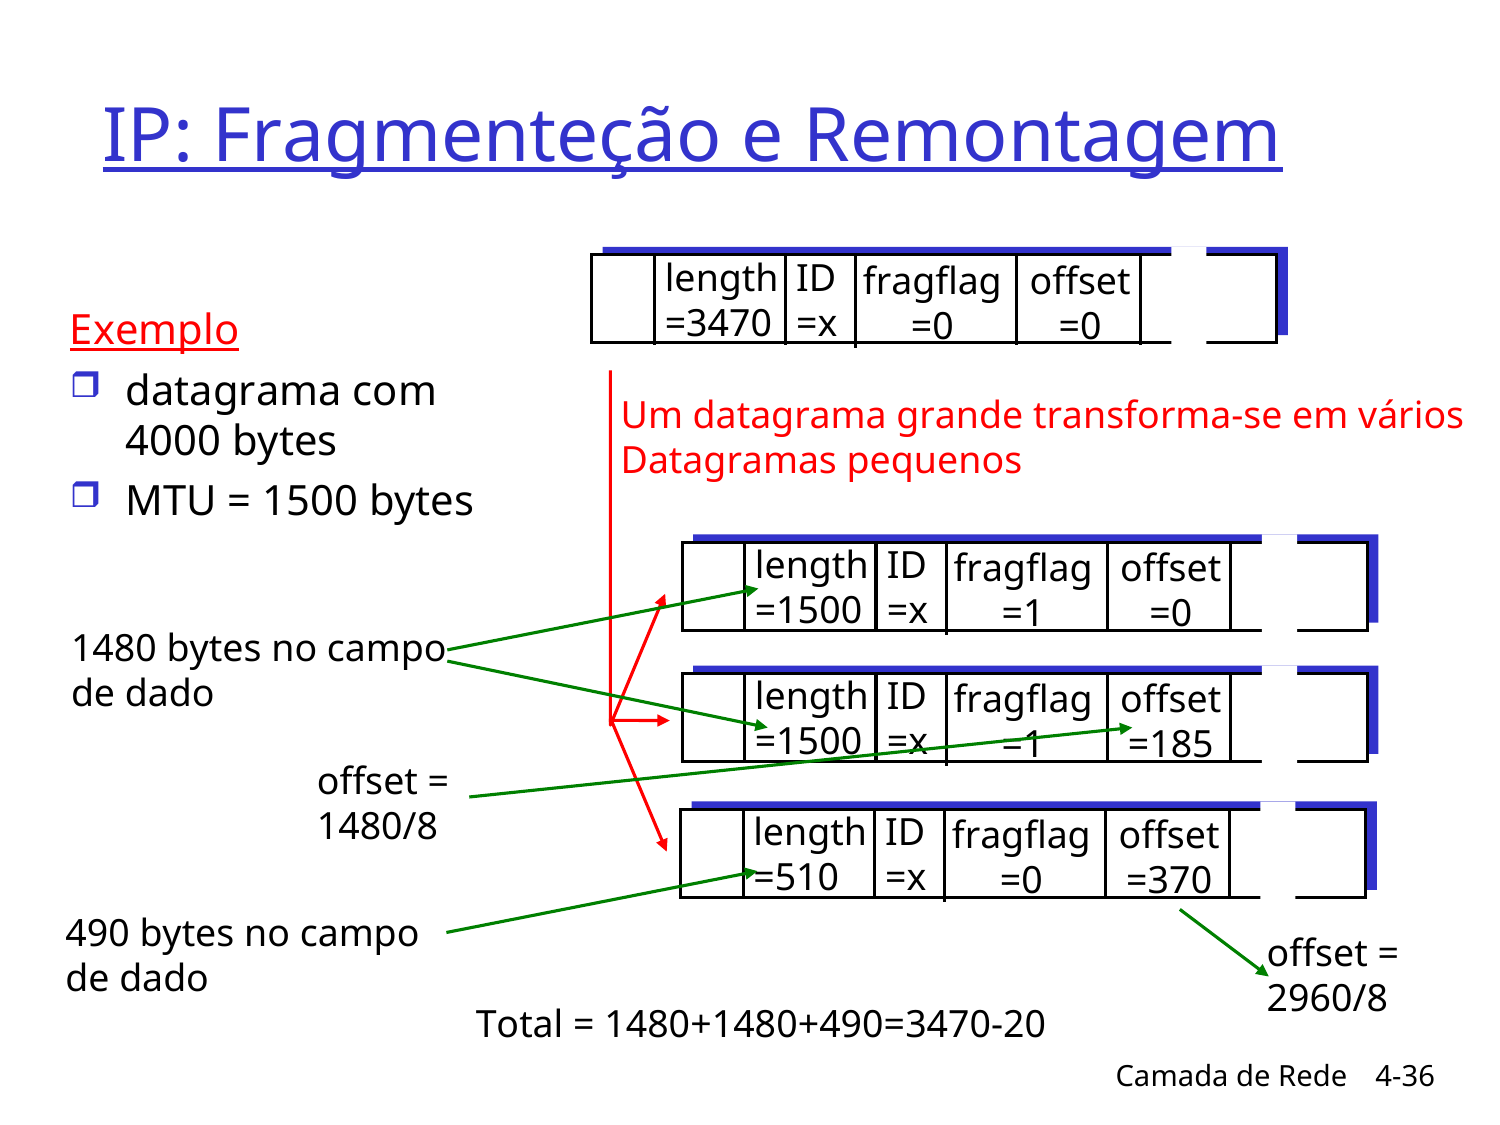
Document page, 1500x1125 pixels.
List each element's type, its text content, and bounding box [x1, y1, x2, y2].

text_box offset =370 [1106, 803, 1235, 910]
text_box [680, 877, 738, 898]
text_box [682, 665, 740, 719]
text_box 1480 bytes no campo de dado [56, 616, 472, 722]
text_box fragflag =1 [938, 732, 1108, 774]
text_box length =1500 [740, 664, 884, 766]
text_box offset =185 [1108, 667, 1237, 774]
text_box [944, 665, 1379, 764]
text_box offset =0 [1017, 248, 1146, 355]
text_box Total = 1480+1480+490=3470-20 [461, 992, 1062, 1053]
text_box ID =x [794, 245, 853, 352]
text_box 490 bytes no campo de dado [50, 901, 445, 1007]
text_box length =510 [738, 800, 883, 906]
text_box IP: Fragmenteção e Remontagem [87, 37, 1363, 225]
text_box offset = 2960/8 [1251, 921, 1415, 1027]
text_box fragflag =0 [937, 803, 1106, 910]
text_box [680, 801, 738, 884]
text_box Um datagrama grande transforma-se em vários Datagramas pequenos [605, 383, 1480, 489]
text_box length =1500 [740, 533, 884, 639]
text_box length =3470 [650, 245, 794, 352]
text_box [682, 594, 740, 631]
text_box [682, 712, 740, 762]
text_box ID =x [884, 664, 944, 751]
text_box ID =x [883, 800, 942, 906]
text_box 4-<número> [1339, 1050, 1451, 1125]
text_box ID =x [884, 750, 938, 771]
text_box ID =x [884, 533, 944, 639]
text_box Exemplo datagrama com 4000 bytes MTU = 1500 bytes [54, 295, 519, 571]
text_box length =1500 [742, 756, 884, 771]
text_box [942, 801, 1377, 900]
text_box [853, 246, 1288, 345]
text_box offset = 1480/8 [302, 749, 465, 855]
text_box [682, 534, 740, 601]
text_box fragflag =1 [938, 536, 1108, 642]
text_box fragflag =1 [938, 667, 1108, 746]
text_box fragflag =0 [848, 248, 1017, 355]
text_box Camada de Rede [887, 1050, 1339, 1125]
text_box [944, 534, 1379, 632]
text_box offset =0 [1108, 536, 1237, 642]
text_box [591, 246, 650, 343]
